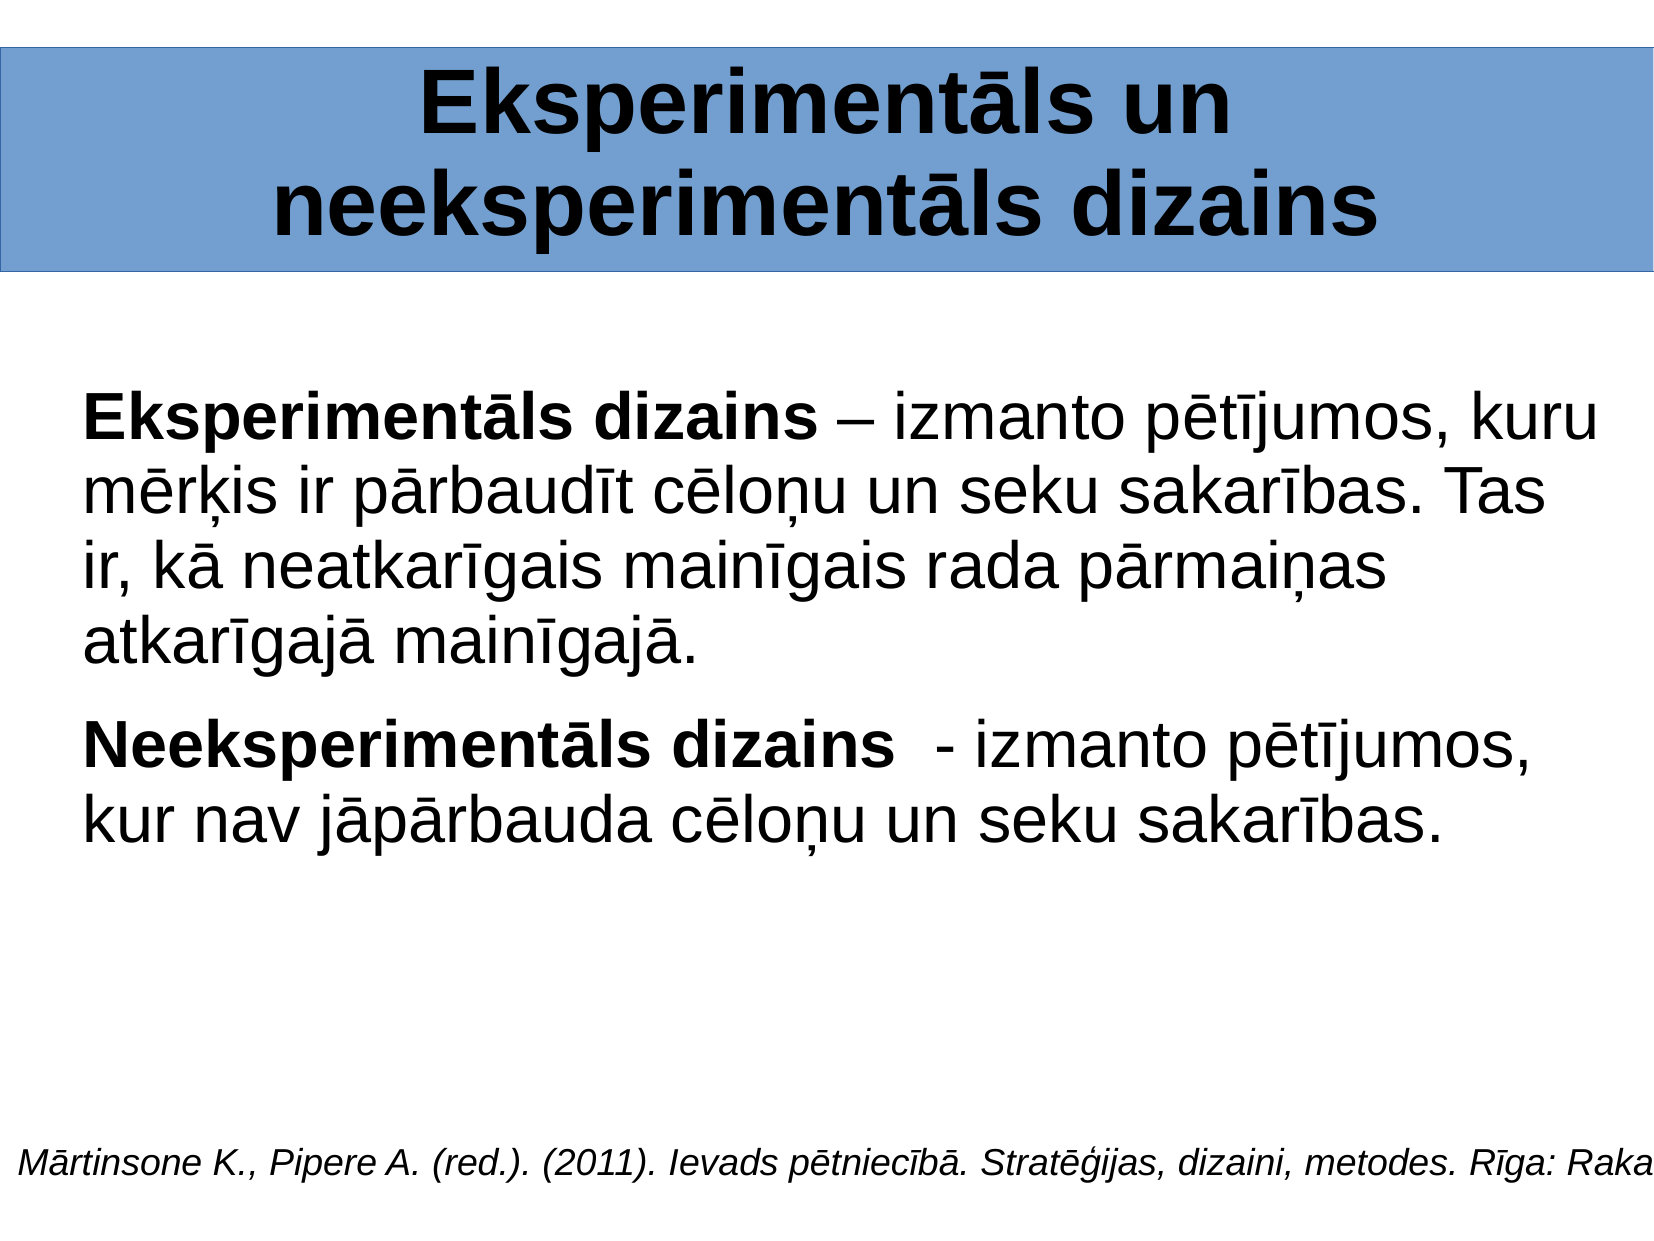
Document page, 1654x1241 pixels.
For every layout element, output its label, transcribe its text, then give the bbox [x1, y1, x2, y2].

list Eksperimentāls dizains – izmanto pētījumos, kuru mērķis ir pārbaudīt cēloņu un seku sakarības. Tas ir, kā neatkarīgais mainīgais rada pārmaiņas atkarīgajā mainīgajā. Neeksperimentāls dizains - izmanto pētījumos, kur nav jāpārbauda cēloņu un seku sakarības. [82, 378, 1619, 1099]
text_box Mārtinsone K., Pipere A. (red.). (2011). Ievads pētniecībā. Stratēģijas, dizaini, metodes. Rīga: Raka [2, 1133, 1654, 1191]
text_box [0, 47, 1654, 272]
title Eksperimentāls un neeksperimentāls dizains [82, 49, 1571, 257]
